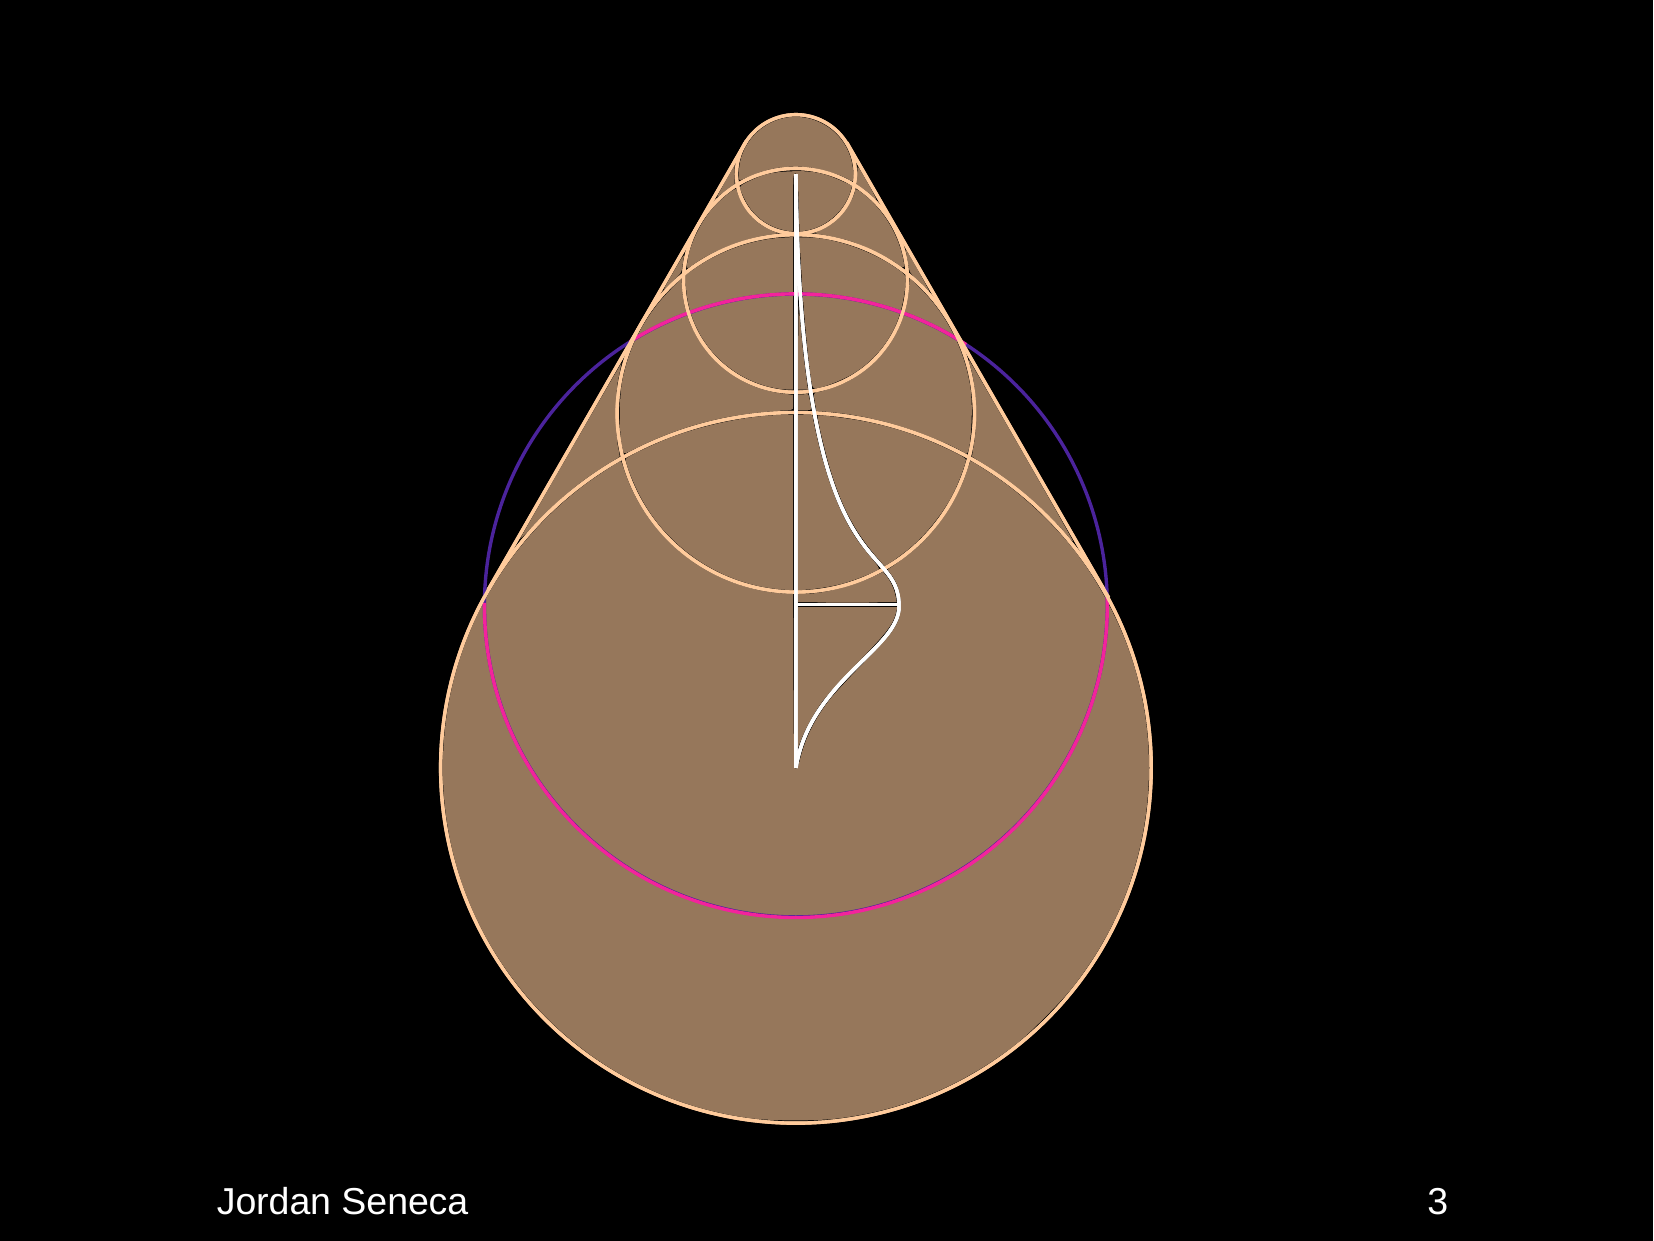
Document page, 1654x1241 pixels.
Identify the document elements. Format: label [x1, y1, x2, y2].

picture [240, 0, 1654, 1241]
